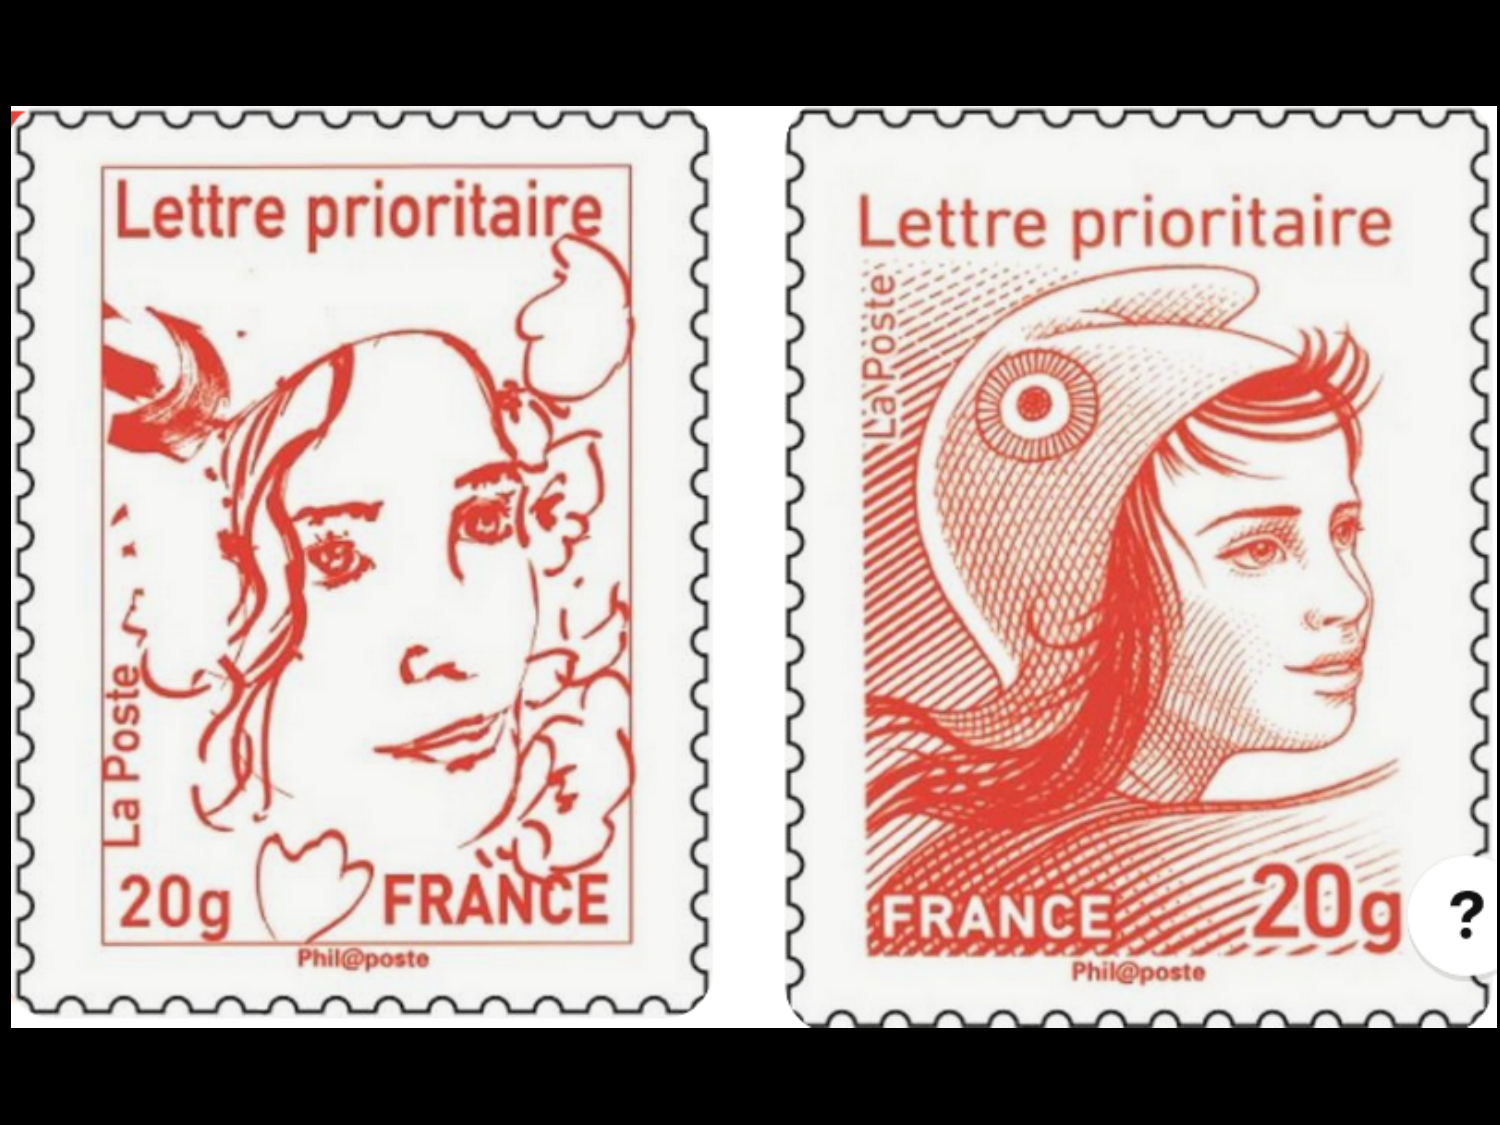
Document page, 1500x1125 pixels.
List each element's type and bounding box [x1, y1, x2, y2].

picture [11, 106, 1497, 1028]
